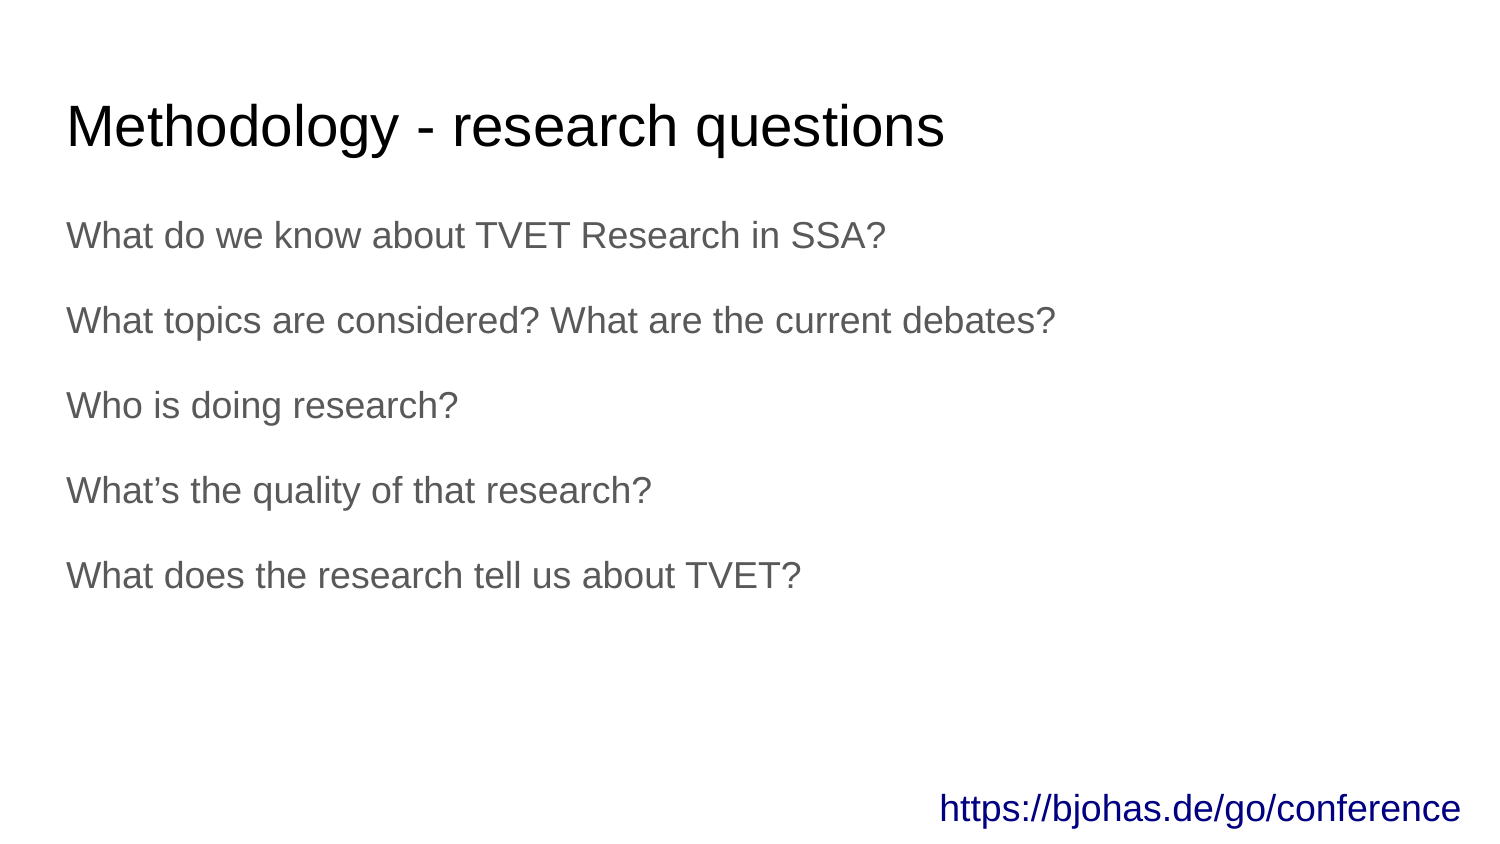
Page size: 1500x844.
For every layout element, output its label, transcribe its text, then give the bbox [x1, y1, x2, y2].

title Methodology - research questions [51, 72, 1449, 167]
list What do we know about TVET Research in SSA? What topics are considered? What are the current debates? Who is doing research? What’s the quality of that research? What does the research tell us about TVET? [51, 189, 1449, 750]
